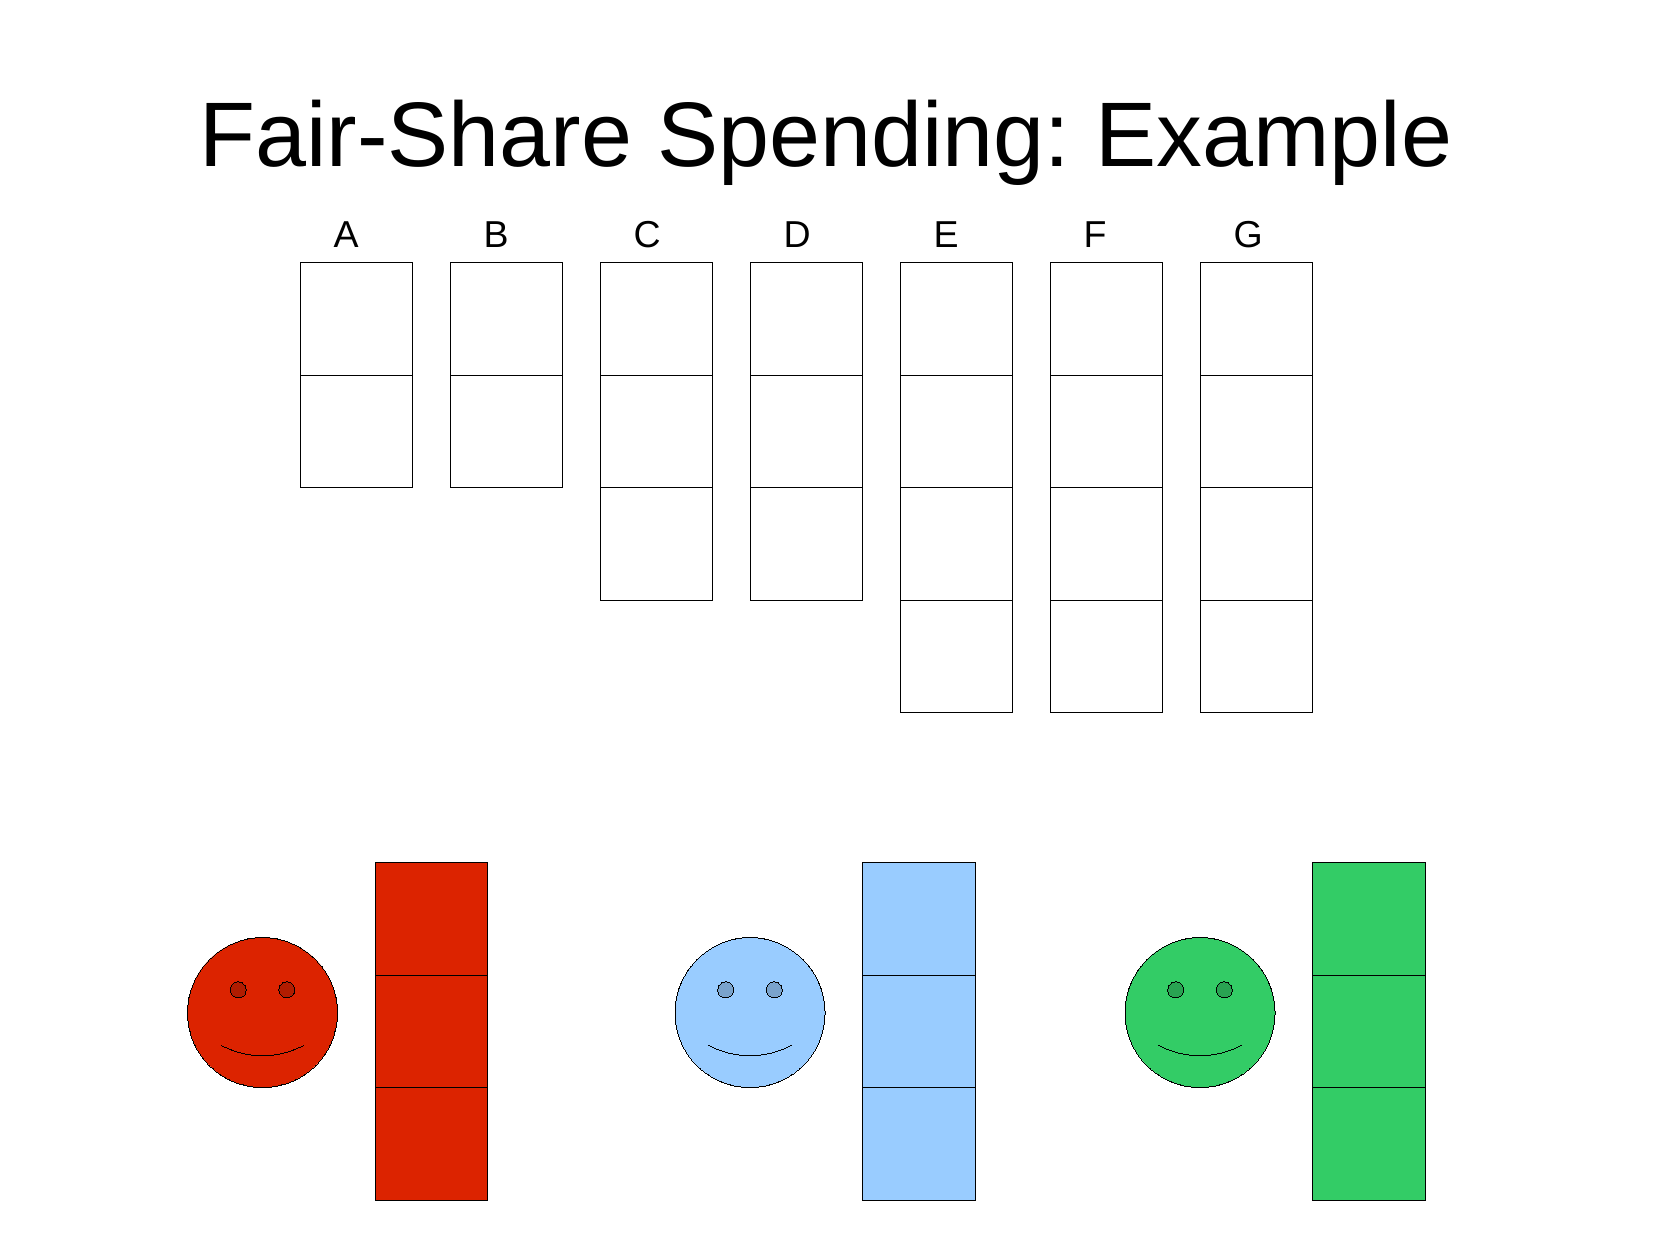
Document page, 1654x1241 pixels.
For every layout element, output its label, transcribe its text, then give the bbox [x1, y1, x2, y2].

text_box [1125, 937, 1276, 1088]
text_box C [618, 205, 675, 263]
text_box [750, 262, 863, 601]
text_box B [468, 206, 526, 264]
text_box E [918, 206, 975, 264]
text_box [300, 262, 413, 488]
text_box [375, 862, 488, 1201]
title Fair-Share Spending: Example [82, 31, 1571, 239]
text_box [675, 937, 826, 1088]
text_box [450, 262, 563, 488]
text_box [862, 862, 976, 1201]
text_box D [768, 205, 826, 263]
text_box G [1218, 205, 1276, 263]
text_box [600, 262, 713, 601]
text_box [1050, 262, 1163, 713]
text_box [1200, 262, 1313, 713]
text_box [900, 262, 1013, 713]
text_box A [318, 206, 376, 264]
text_box F [1068, 206, 1126, 264]
text_box [187, 937, 338, 1088]
text_box [1312, 862, 1426, 1201]
